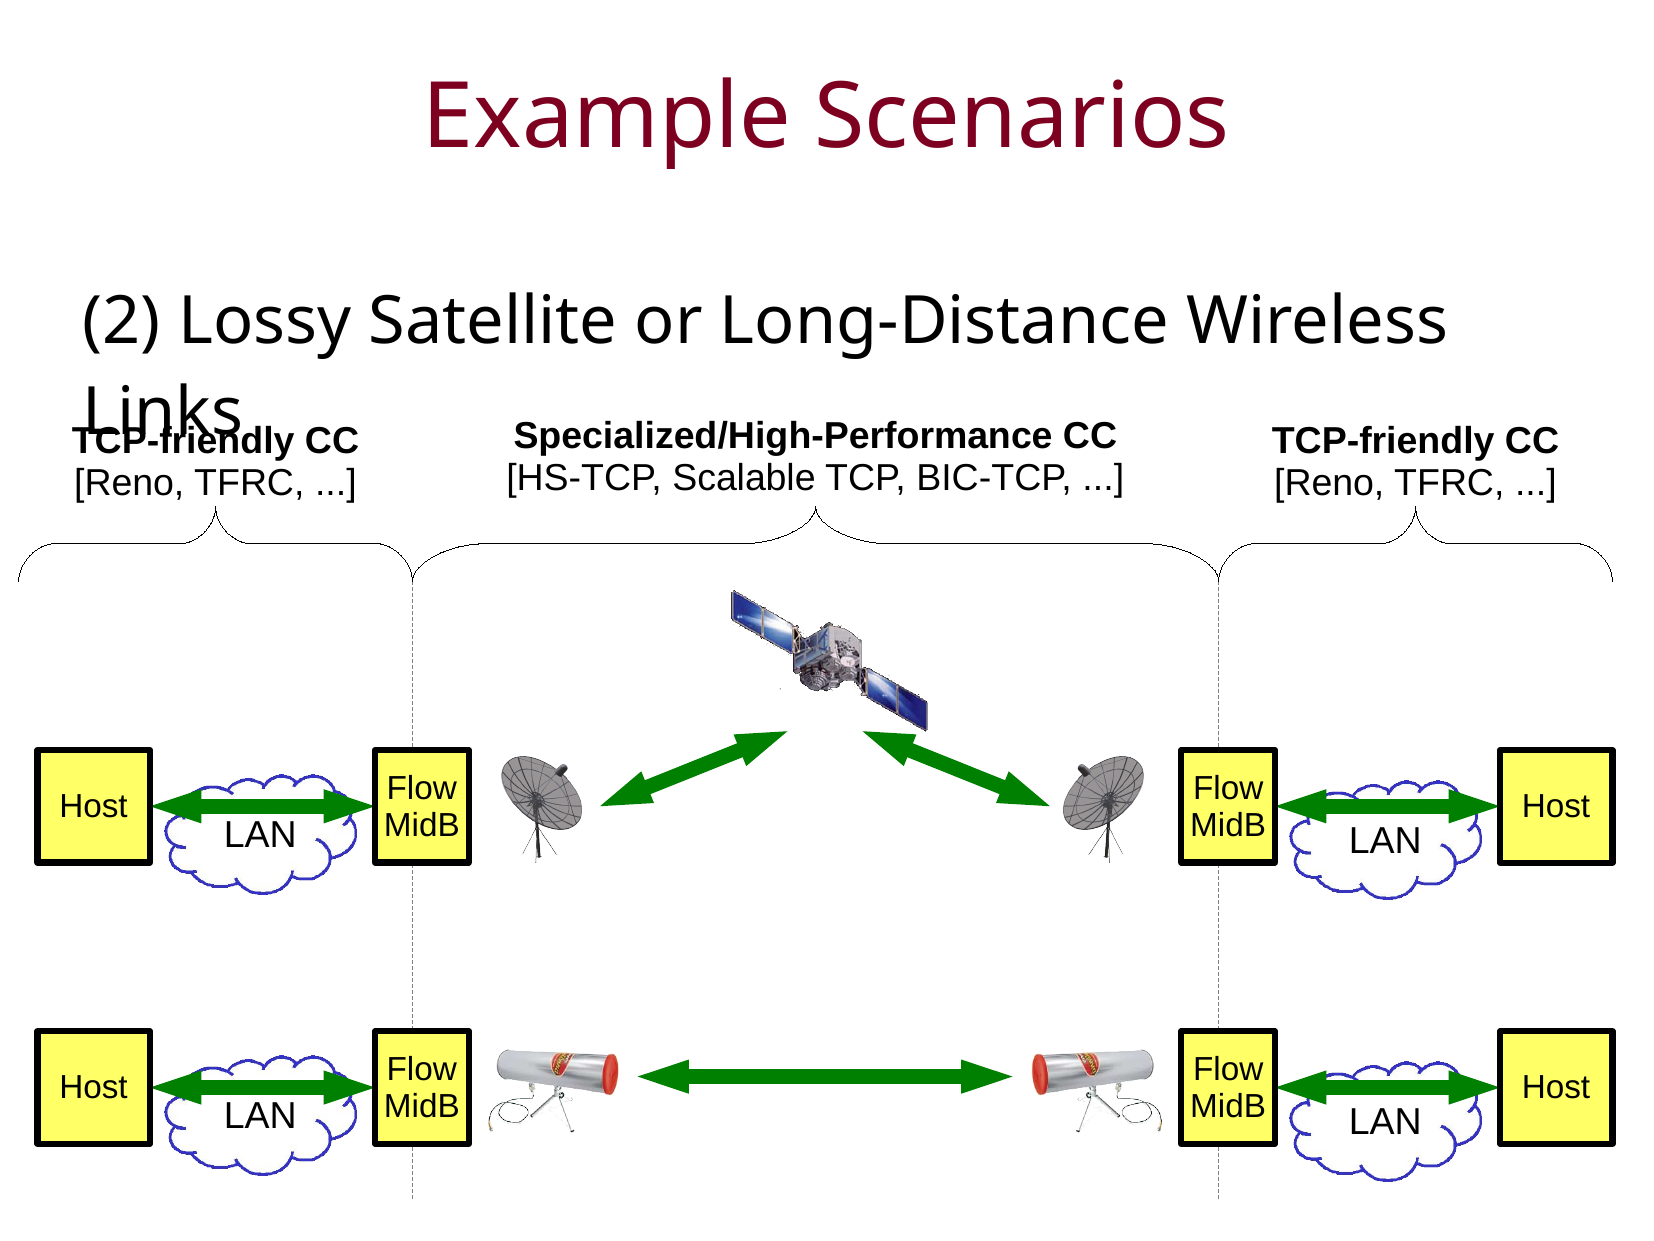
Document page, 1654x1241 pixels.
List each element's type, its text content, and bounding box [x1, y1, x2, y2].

picture [164, 812, 357, 895]
title Example Scenarios [82, 15, 1571, 208]
text_box Host [1500, 1031, 1613, 1144]
picture [1289, 780, 1482, 801]
picture [1289, 1061, 1482, 1082]
text_box Host [37, 750, 151, 863]
text_box Host [37, 1031, 151, 1144]
text_box TCP-friendly CC [Reno, TFRC, ...] [18, 412, 413, 512]
picture [501, 756, 582, 863]
picture [731, 590, 928, 732]
text_box Flow MidB [1181, 750, 1276, 863]
picture [1289, 1093, 1482, 1182]
picture [1063, 756, 1144, 863]
picture [487, 1049, 619, 1133]
picture [164, 1093, 357, 1176]
text_box Specialized/High-Performance CC [HS-TCP, Scalable TCP, BIC-TCP, ...] [412, 407, 1219, 507]
text_box Flow MidB [1181, 1031, 1276, 1144]
text_box Flow MidB [375, 1031, 469, 1144]
picture [164, 1055, 357, 1082]
text_box Host [1500, 750, 1613, 863]
picture [164, 774, 357, 801]
picture [1289, 812, 1482, 901]
list (2) Lossy Satellite or Long-Distance Wireless Links [82, 272, 1576, 350]
text_box TCP-friendly CC [Reno, TFRC, ...] [1218, 412, 1613, 512]
text_box Flow MidB [375, 750, 469, 863]
picture [1031, 1049, 1163, 1133]
